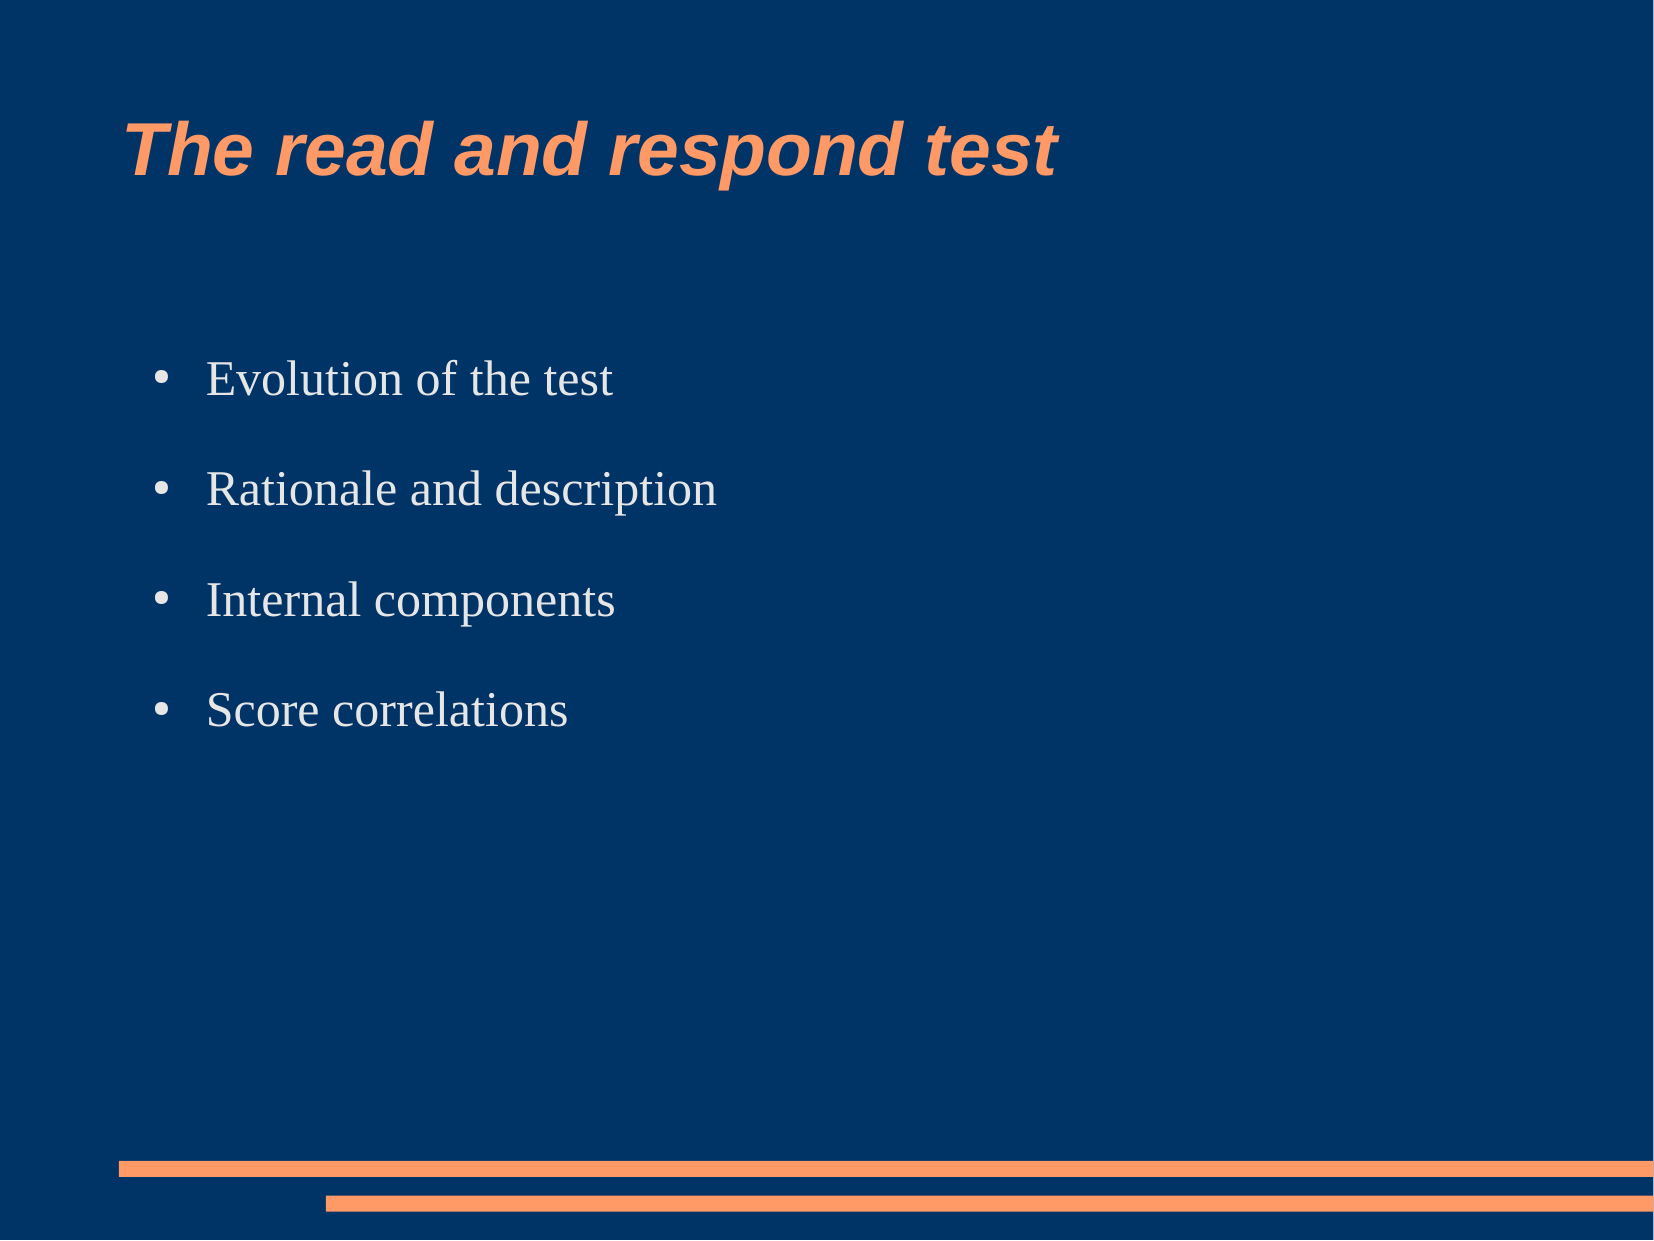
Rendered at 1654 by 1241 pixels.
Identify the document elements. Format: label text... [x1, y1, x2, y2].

list Evolution of the test Rationale and description Internal components Score correlations [134, 350, 1516, 1133]
title The read and respond test [121, 46, 1534, 254]
